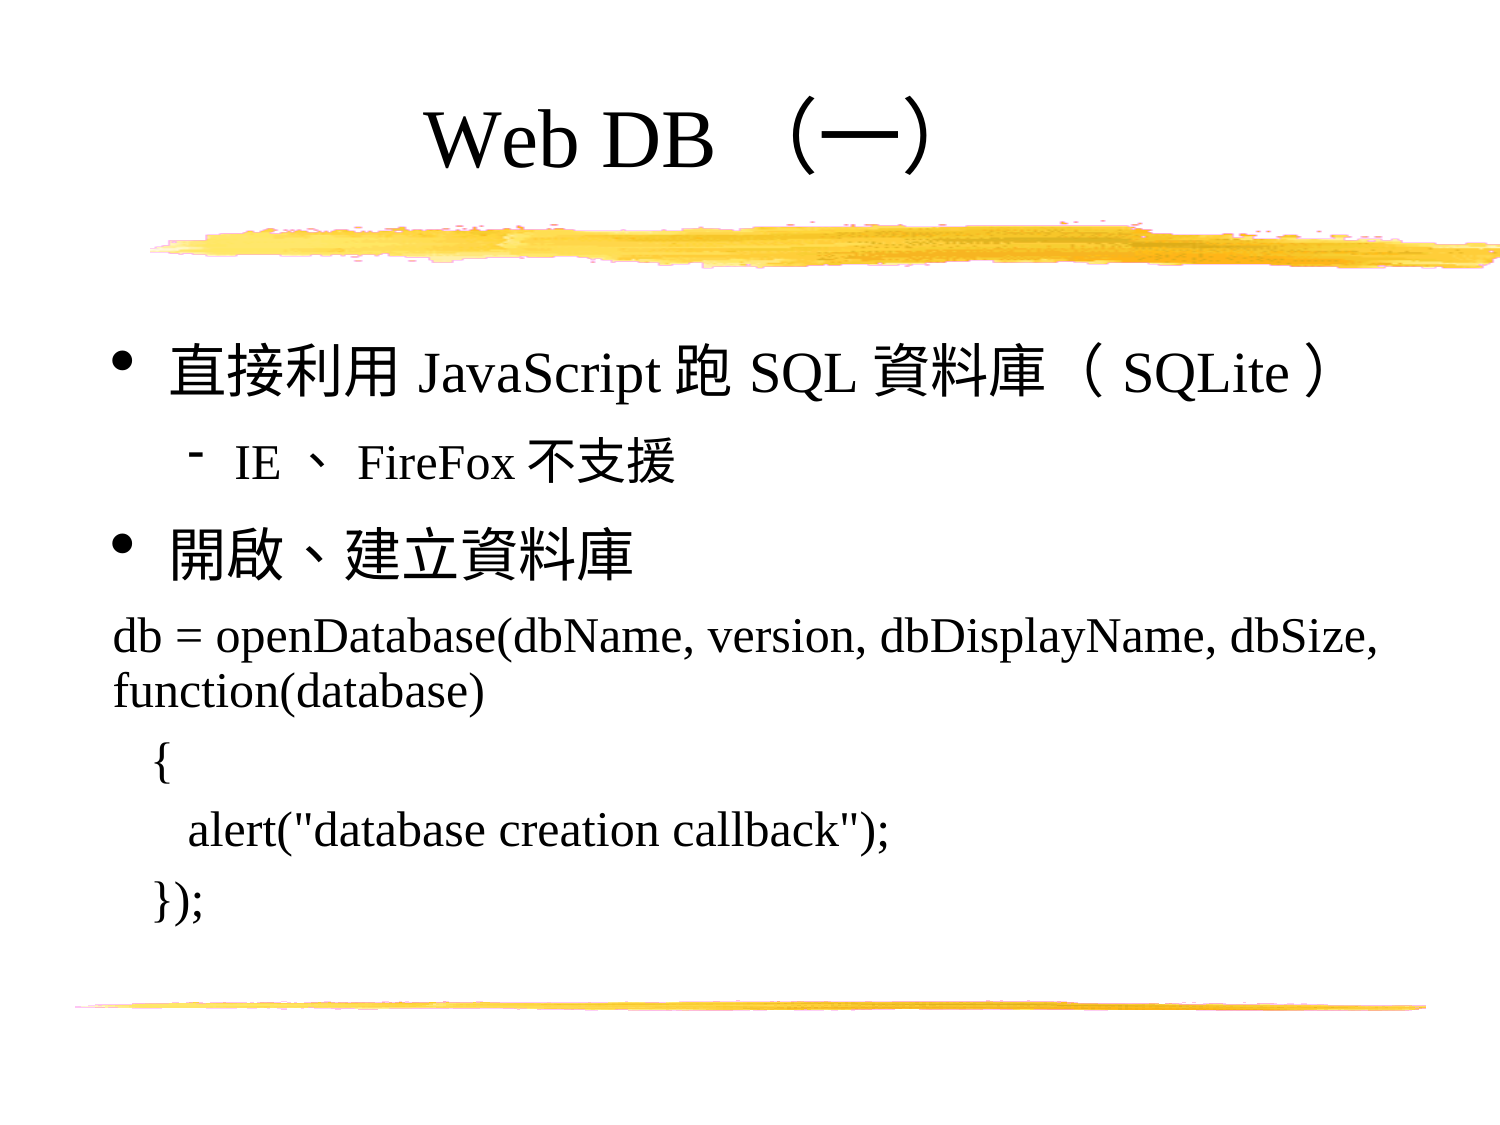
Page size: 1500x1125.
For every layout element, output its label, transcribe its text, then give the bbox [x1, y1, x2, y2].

picture [75, 999, 1426, 1013]
title Web DB（一） [66, 37, 1342, 225]
list 直接利用JavaScript跑SQL資料庫（SQLite） IE、FireFox不支援 開啟、建立資料庫 db = openDatabase(dbName, version, dbDisplayName, dbSize, function(database) { alert("database creation callback"); }); [112, 324, 1388, 978]
picture [150, 215, 1500, 279]
